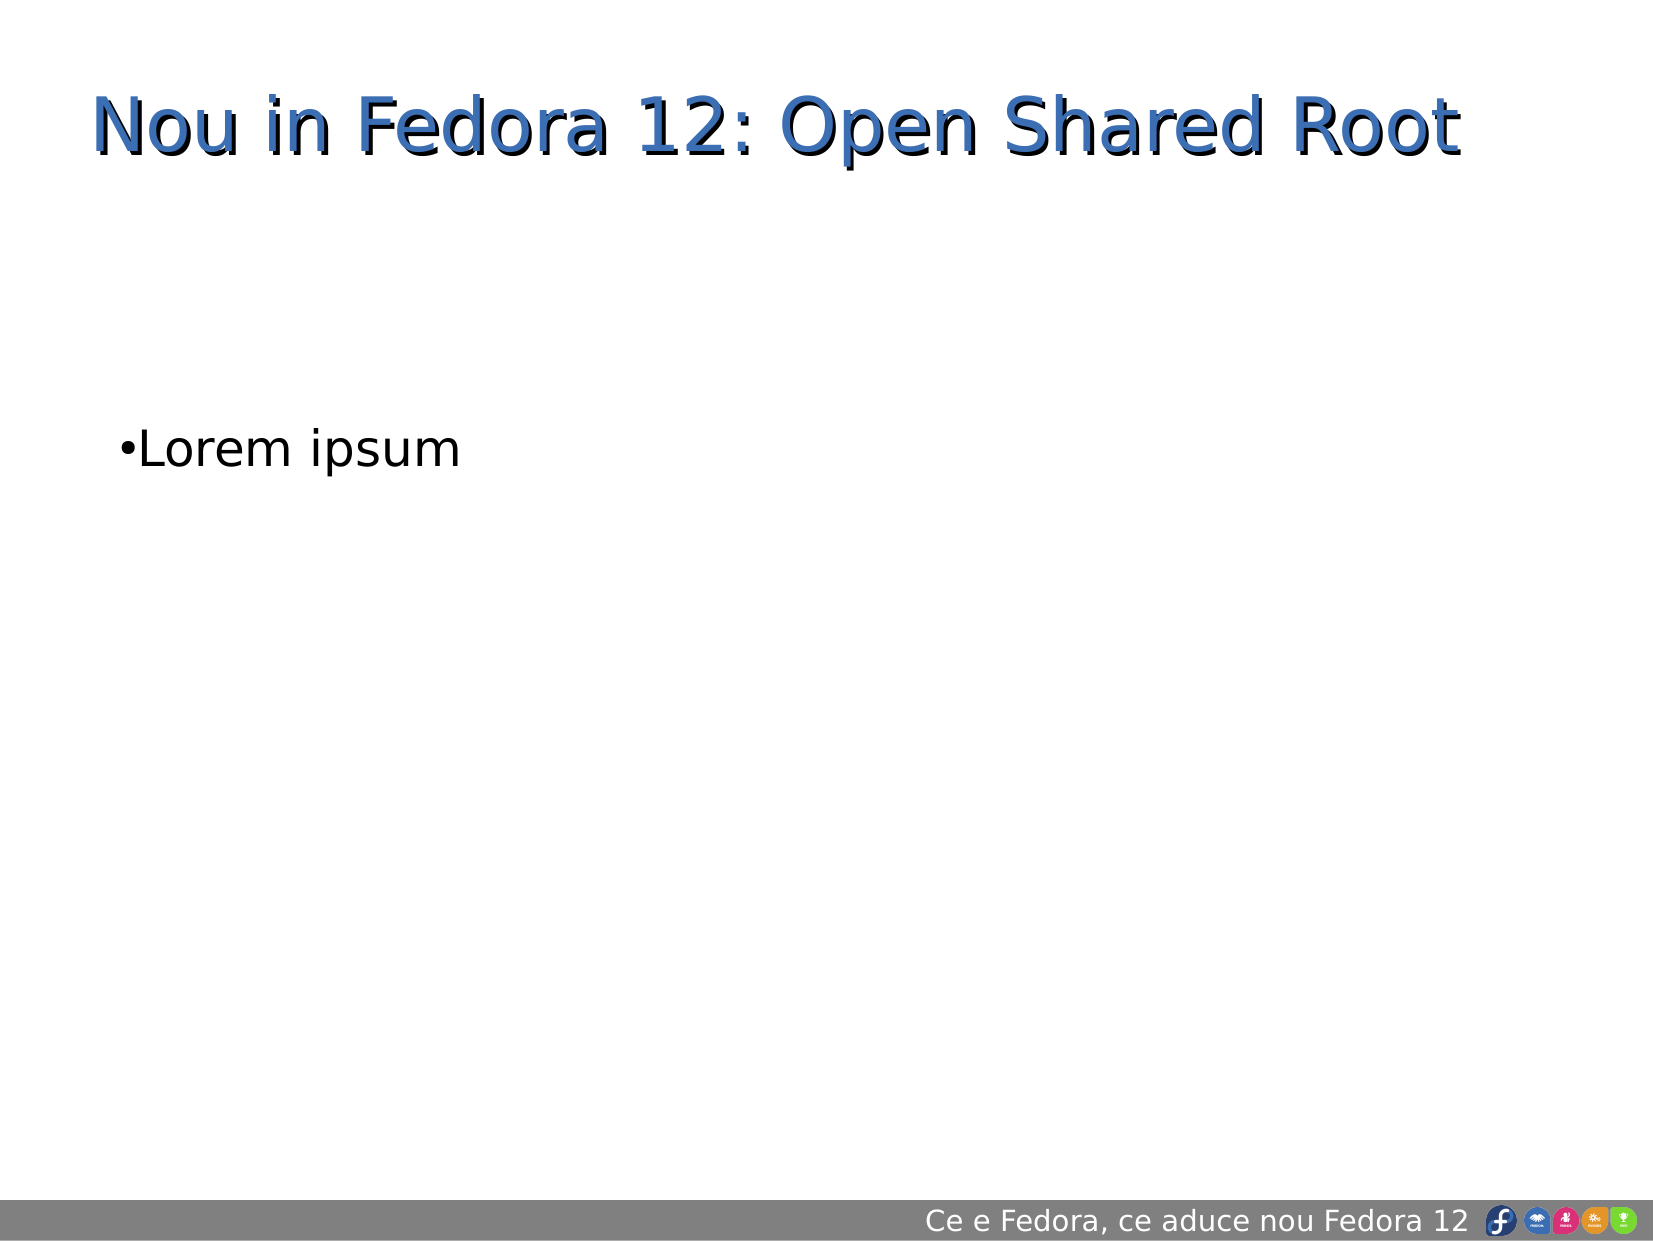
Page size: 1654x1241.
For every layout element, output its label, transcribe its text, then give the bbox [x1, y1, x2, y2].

text_box Nou in Fedora 12: Open Shared Root [75, 75, 1476, 178]
text_box Lorem ipsum [104, 412, 1576, 834]
picture [1524, 1207, 1637, 1234]
text_box Ce e Fedora, ce aduce nou Fedora 12 [910, 1197, 1486, 1241]
text_box [0, 1200, 910, 1241]
picture [1486, 1205, 1517, 1236]
text_box [1486, 1200, 1653, 1241]
